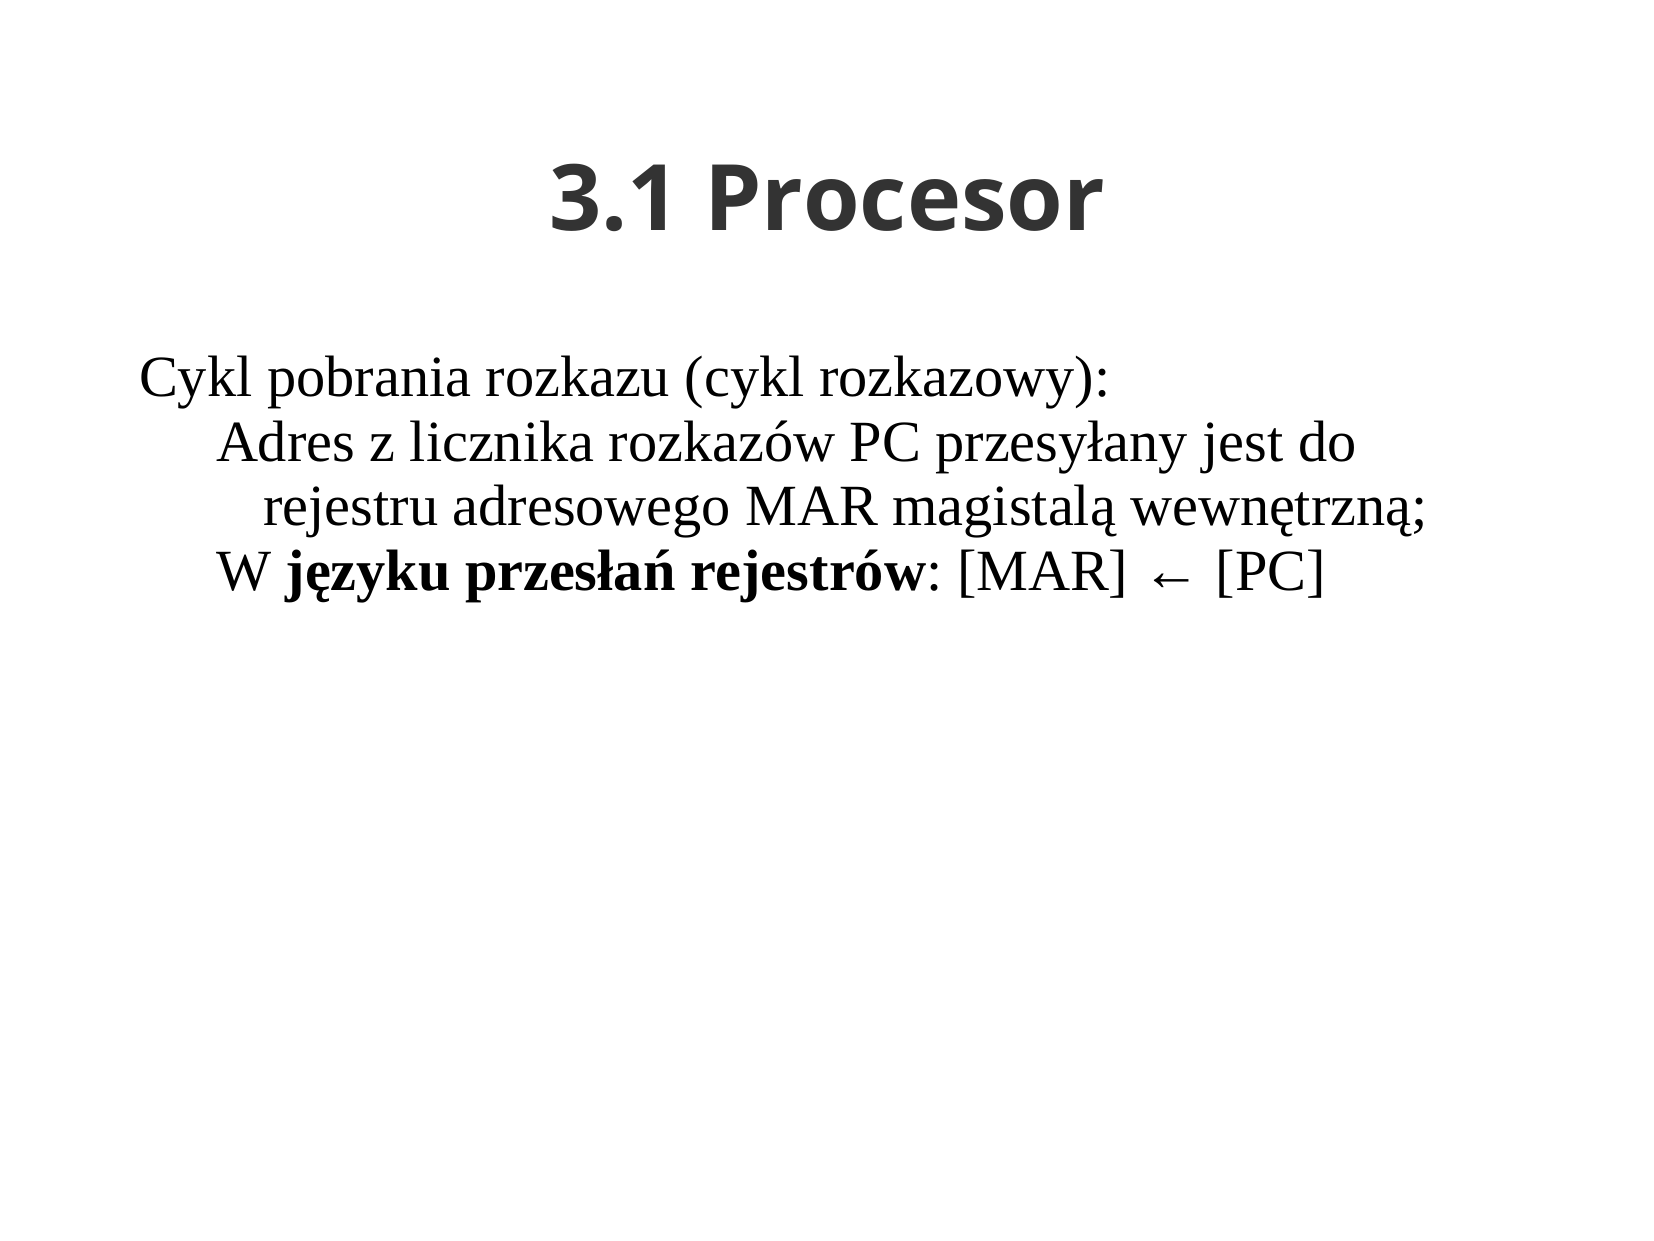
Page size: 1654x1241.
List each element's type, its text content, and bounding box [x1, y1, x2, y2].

list Cykl pobrania rozkazu (cykl rozkazowy): Adres z licznika rozkazów PC przesyłany jest do rejestru adresowego MAR magistalą wewnętrzną; W języku przesłań rejestrów: [MAR] ← [PC] [121, 344, 1534, 1127]
title 3.1 Procesor [121, 91, 1534, 299]
